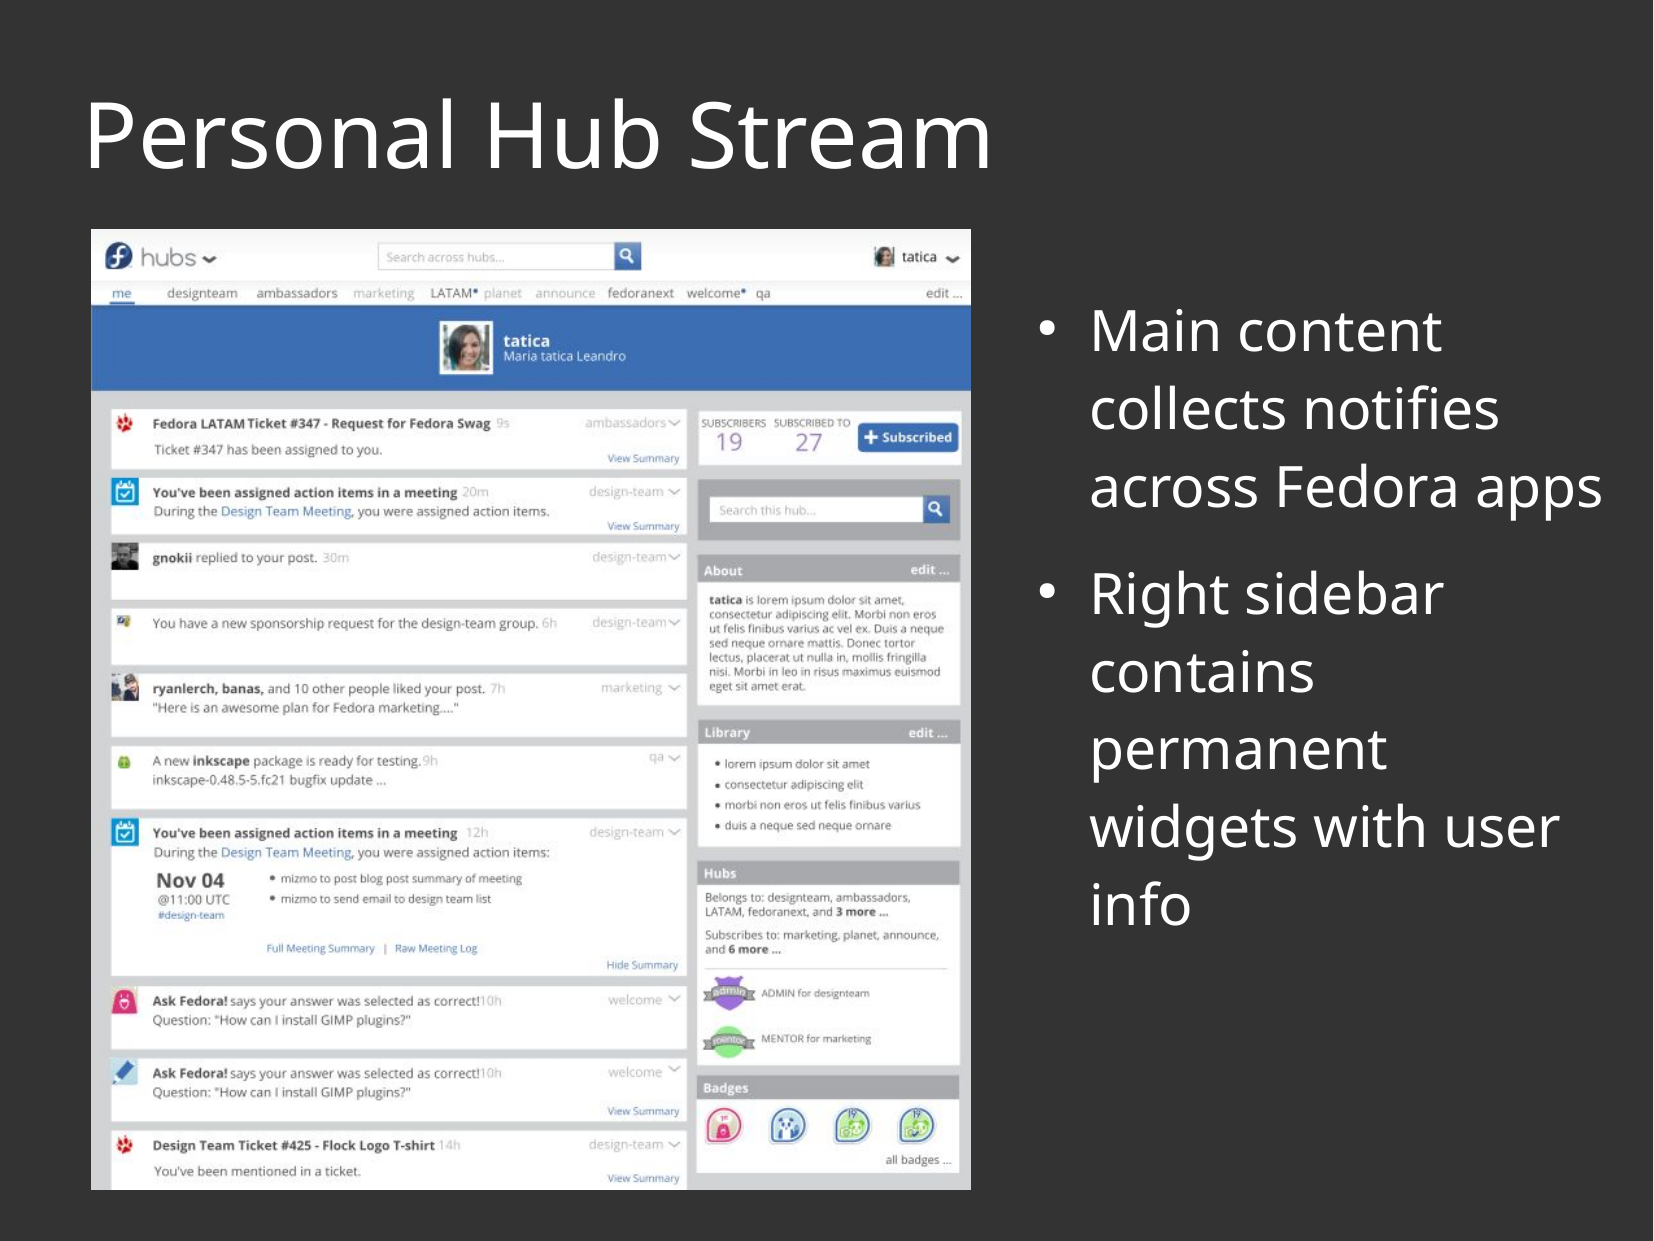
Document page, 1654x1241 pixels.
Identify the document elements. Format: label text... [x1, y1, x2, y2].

list Main content collects notifies across Fedora apps Right sidebar contains permanent widgets with user info [1019, 290, 1605, 1011]
picture [91, 229, 971, 1190]
title Personal Hub Stream [82, 30, 1571, 238]
